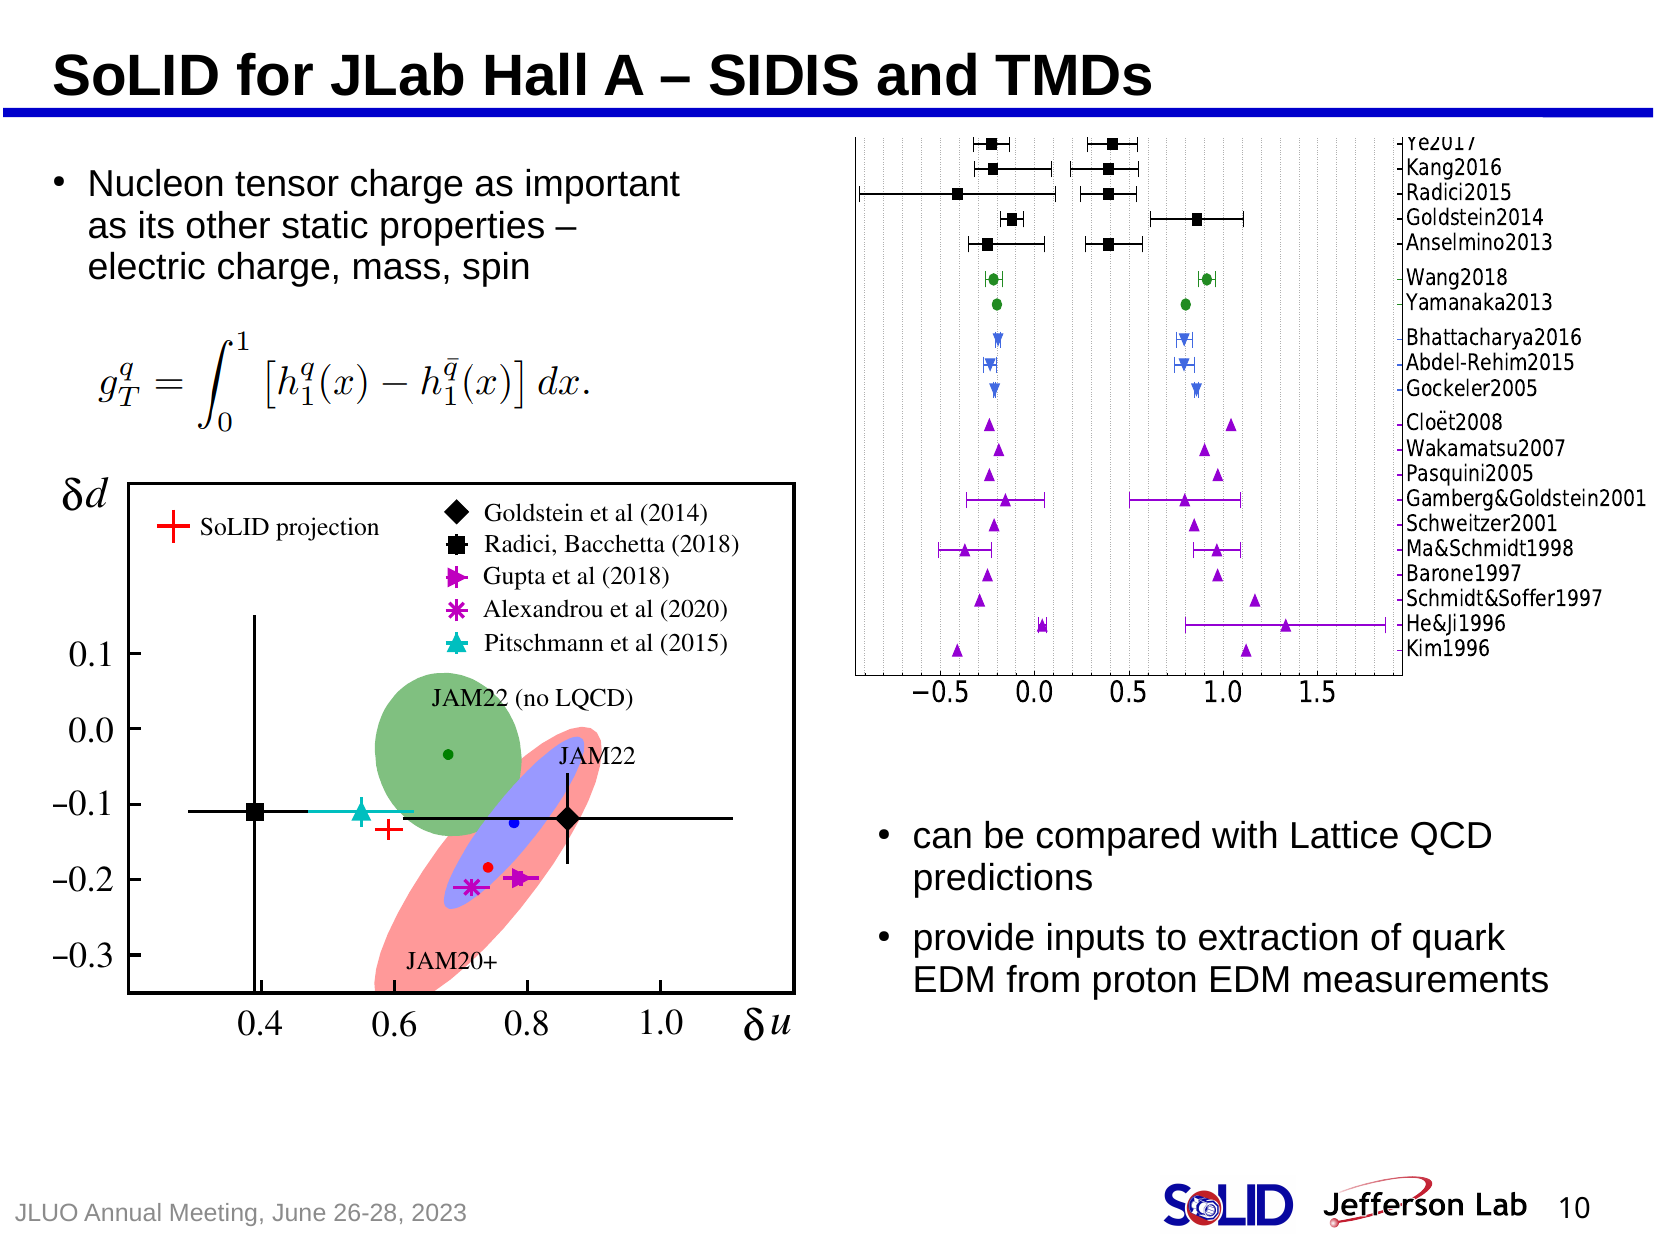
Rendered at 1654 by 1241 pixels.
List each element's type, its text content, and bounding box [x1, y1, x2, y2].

picture [1321, 1168, 1540, 1239]
picture [1160, 1175, 1296, 1234]
picture [830, 137, 1648, 713]
text_box Nucleon tensor charge as important as its other static properties – electric charge, mass, spin [37, 154, 713, 338]
text_box SoLID for JLab Hall A – SIDIS and TMDs [37, 29, 1613, 104]
text_box can be compared with Lattice QCD predictions provide inputs to extraction of quark EDM from proton EDM measurements [862, 807, 1576, 1126]
picture [53, 473, 800, 1045]
picture [82, 338, 601, 451]
